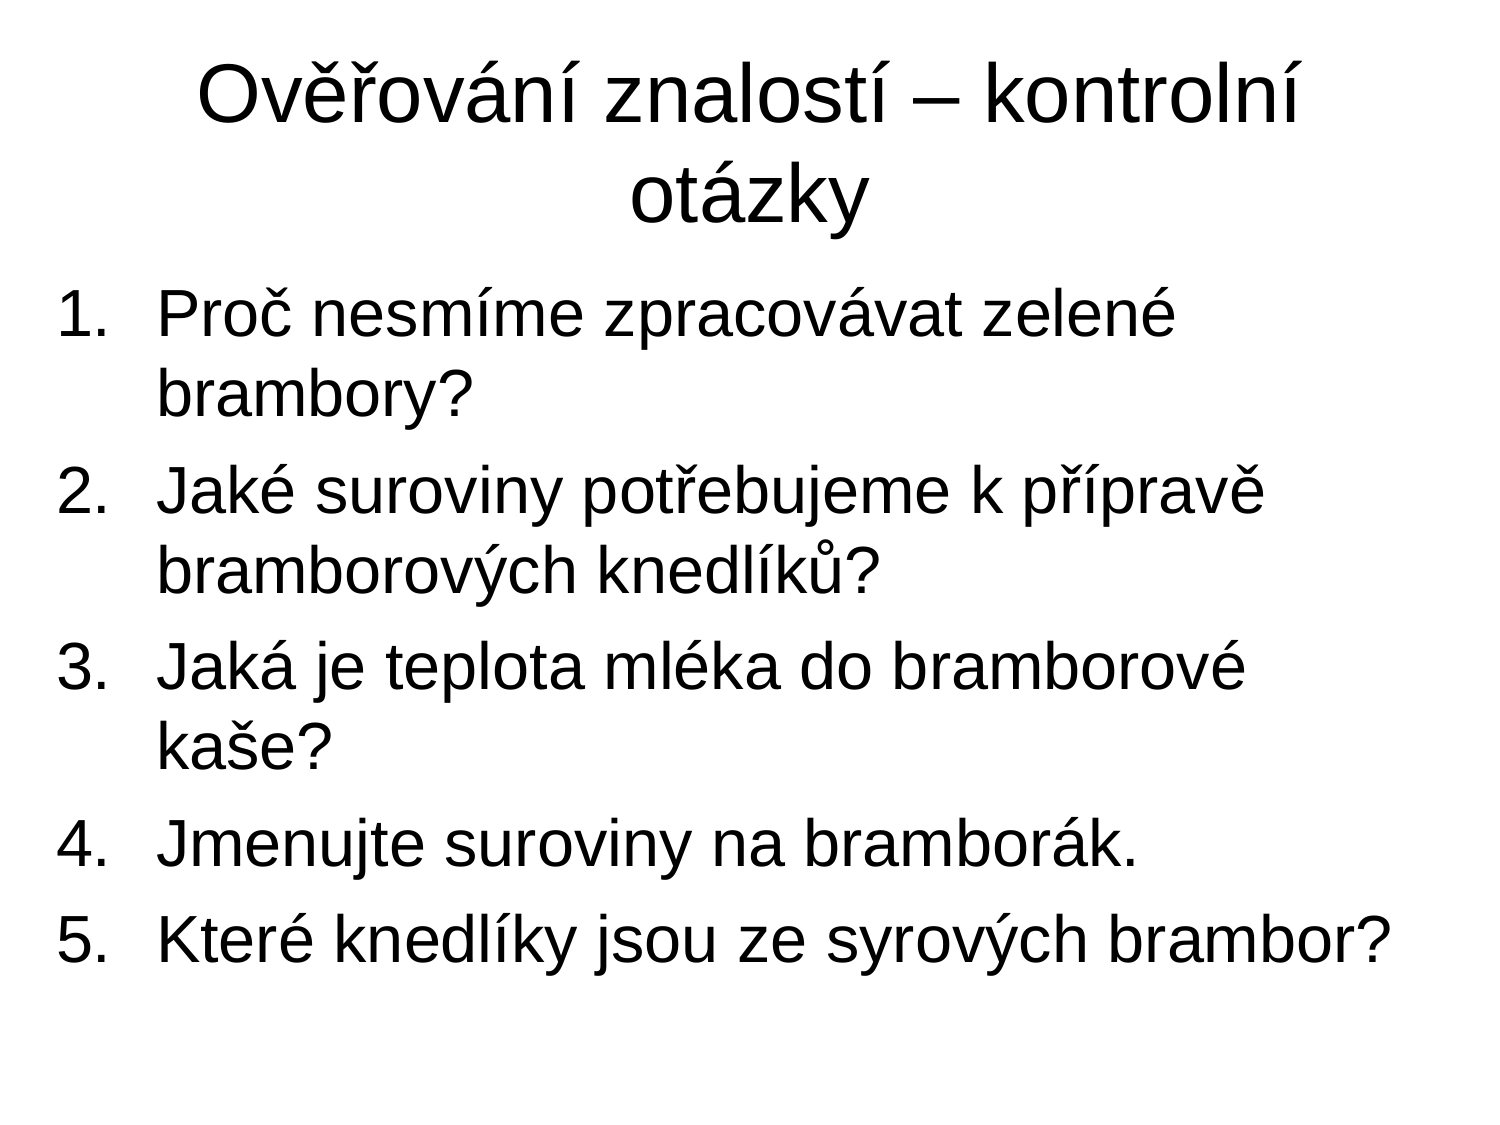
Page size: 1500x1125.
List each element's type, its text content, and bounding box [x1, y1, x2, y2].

list 1. Proč nesmíme zpracovávat zelené brambory? 2. Jaké suroviny potřebujeme k přípravě bramborových knedlíků? 3. Jaká je teplota mléka do bramborové kaše? 4. Jmenujte suroviny na bramborák. 5. Které knedlíky jsou ze syrových brambor? [41, 262, 1425, 1006]
title Ověřování znalostí – kontrolní otázky [75, 31, 1426, 247]
